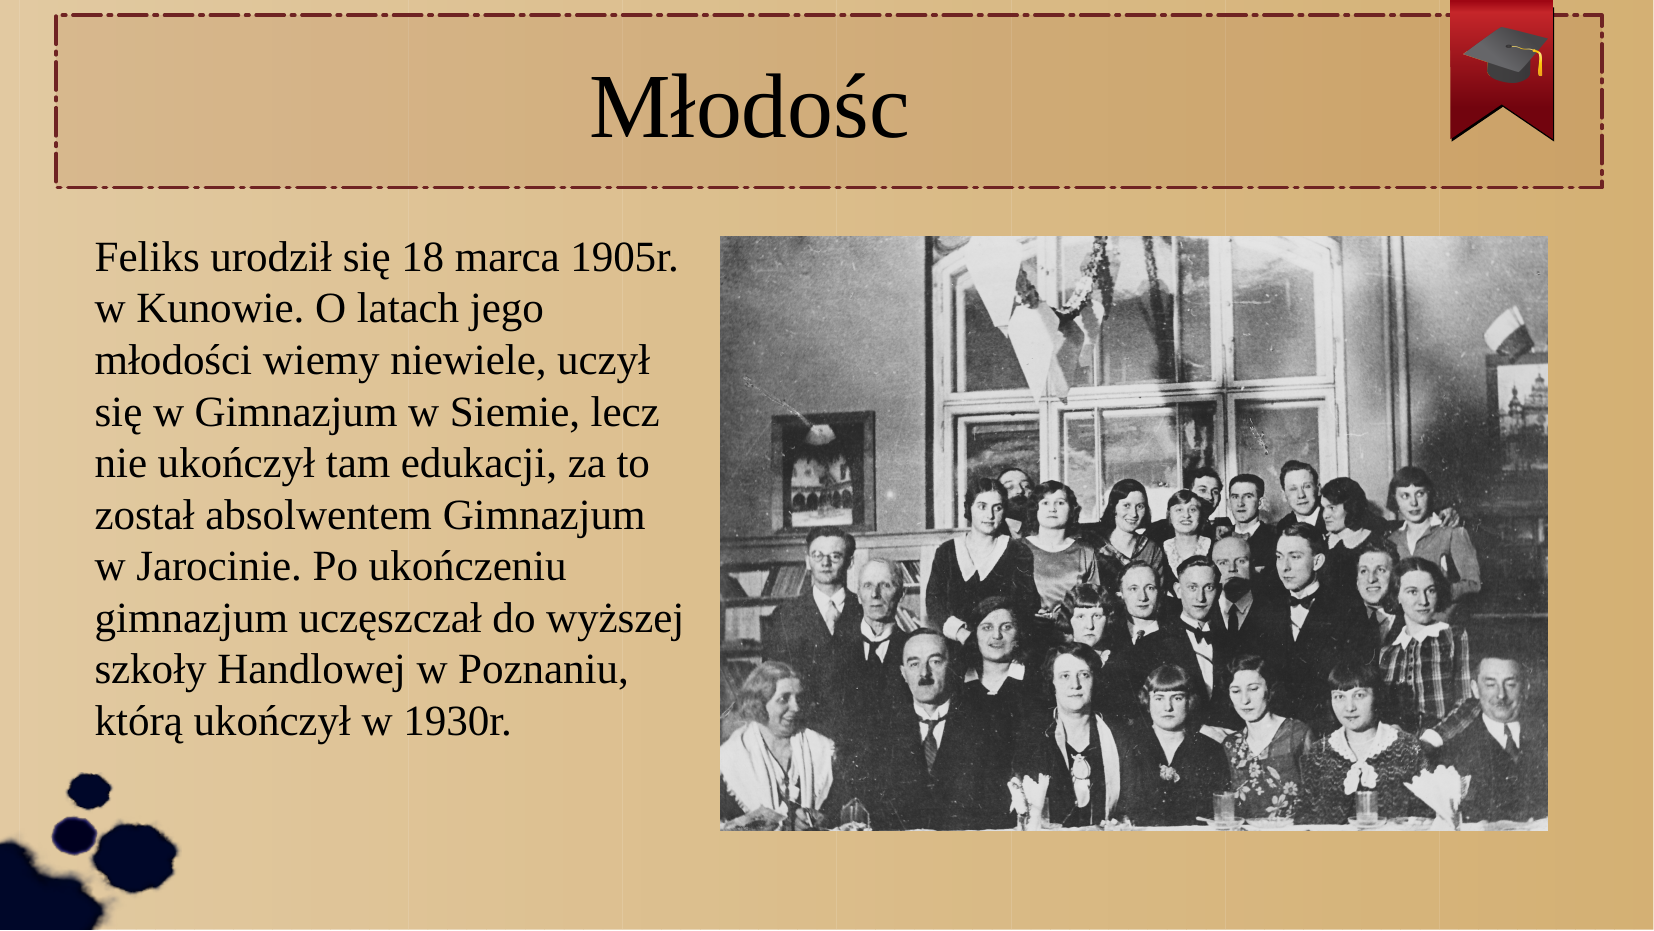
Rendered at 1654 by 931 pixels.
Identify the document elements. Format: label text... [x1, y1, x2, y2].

list Feliks urodził się 18 marca 1905r. w Kunowie. O latach jego młodości wiemy niewiele, uczył się w Gimnazjum w Siemie, lecz nie ukończył tam edukacji, za to został absolwentem Gimnazjum w Jarocinie. Po ukończeniu gimnazjum uczęszczał do wyższej szkoły Handlowej w Poznaniu, którą ukończył w 1930r. [94, 228, 686, 768]
picture [1463, 27, 1548, 83]
title Młodośc [59, 11, 1441, 189]
picture [720, 236, 1548, 831]
